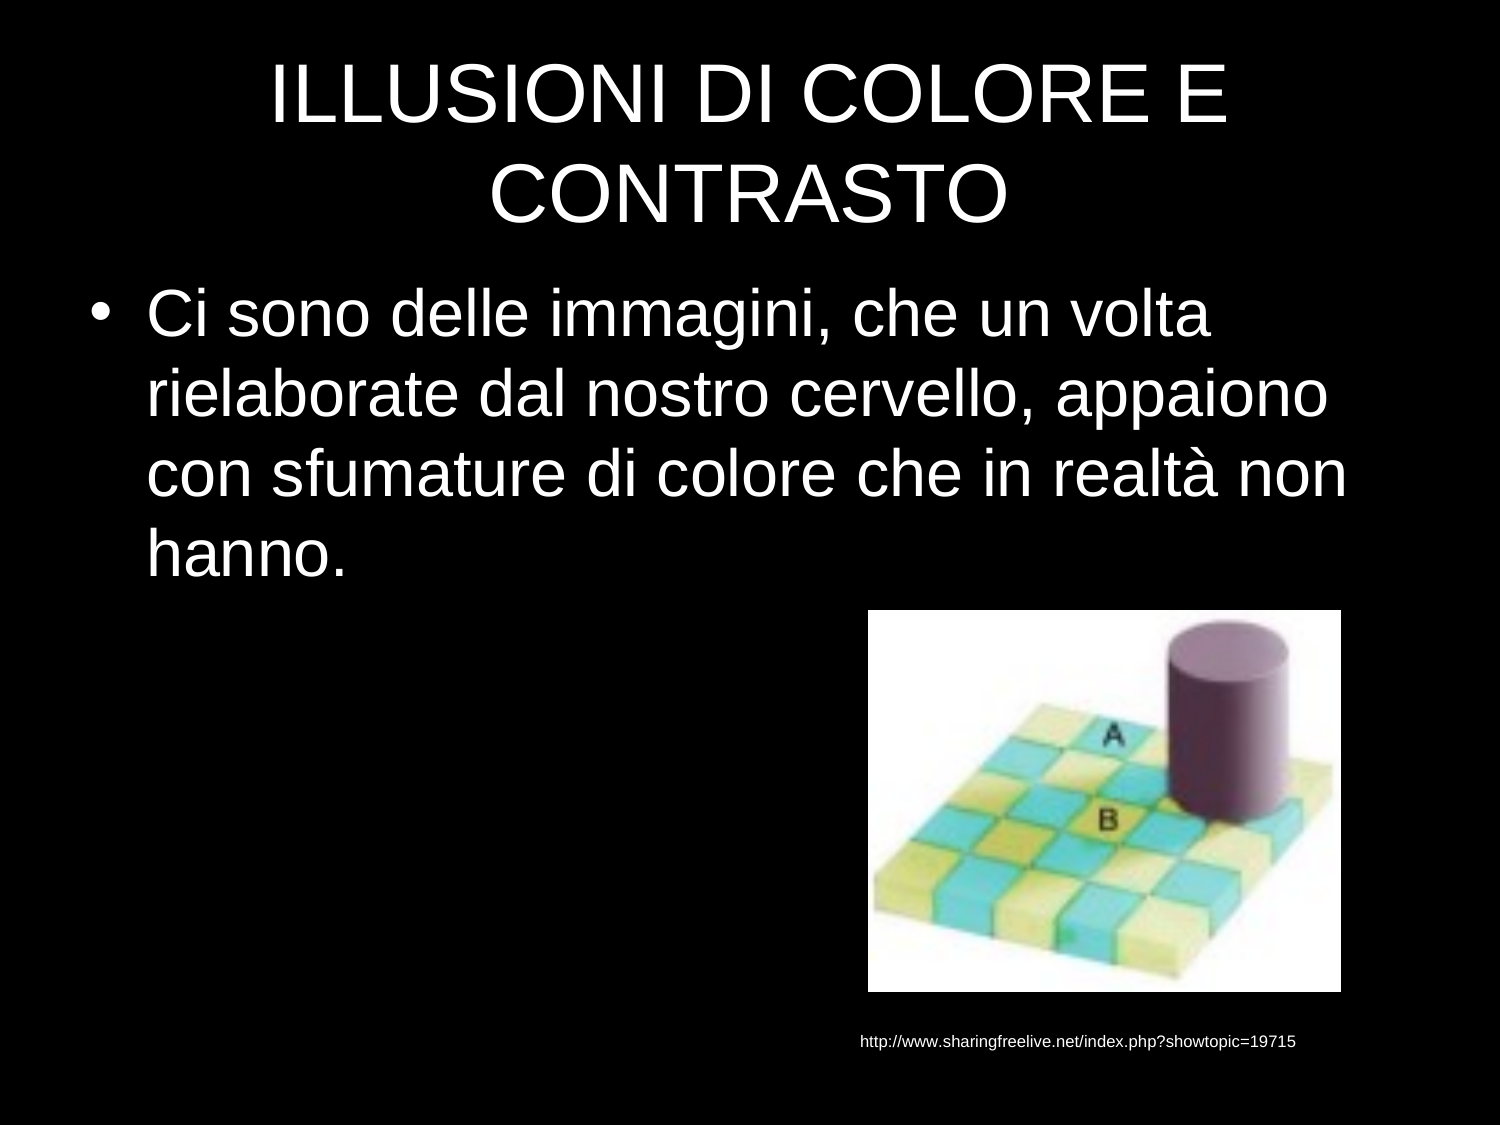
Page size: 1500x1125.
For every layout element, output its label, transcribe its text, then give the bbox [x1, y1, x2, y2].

picture [868, 610, 1341, 992]
title ILLUSIONI DI COLORE E CONTRASTO [75, 31, 1426, 247]
list Ci sono delle immagini, che un volta rielaborate dal nostro cervello, appaiono con sfumature di colore che in realtà non hanno. [75, 262, 1426, 1006]
text_box http://www.sharingfreelive.net/index.php?showtopic=19715 [845, 1023, 1312, 1059]
